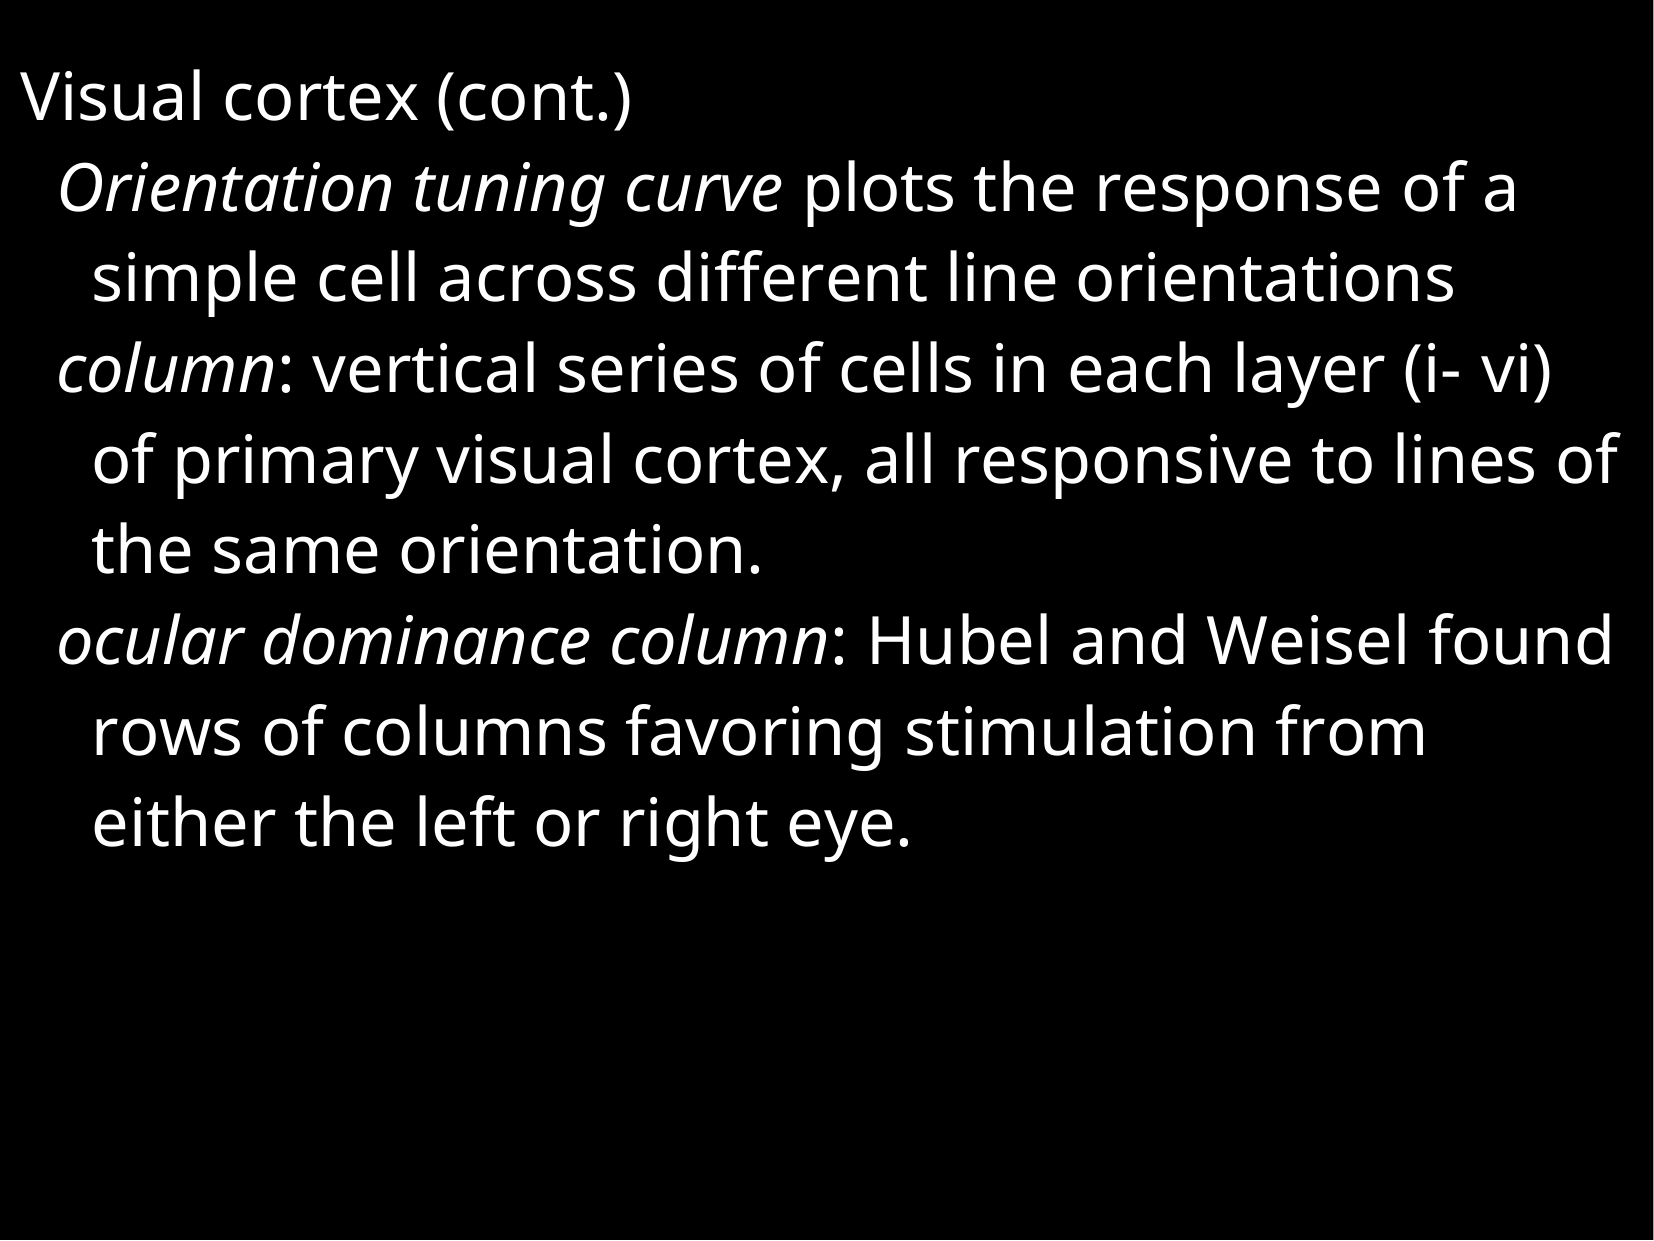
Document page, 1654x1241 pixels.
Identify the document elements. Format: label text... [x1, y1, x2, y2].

text_box Visual cortex (cont.) Orientation tuning curve plots the response of a simple cell across different line orientations column: vertical series of cells in each layer (i- vi) of primary visual cortex, all responsive to lines of the same orientation. ocular dominance column: Hubel and Weisel found rows of columns favoring stimulation from either the left or right eye. [0, 35, 1654, 767]
